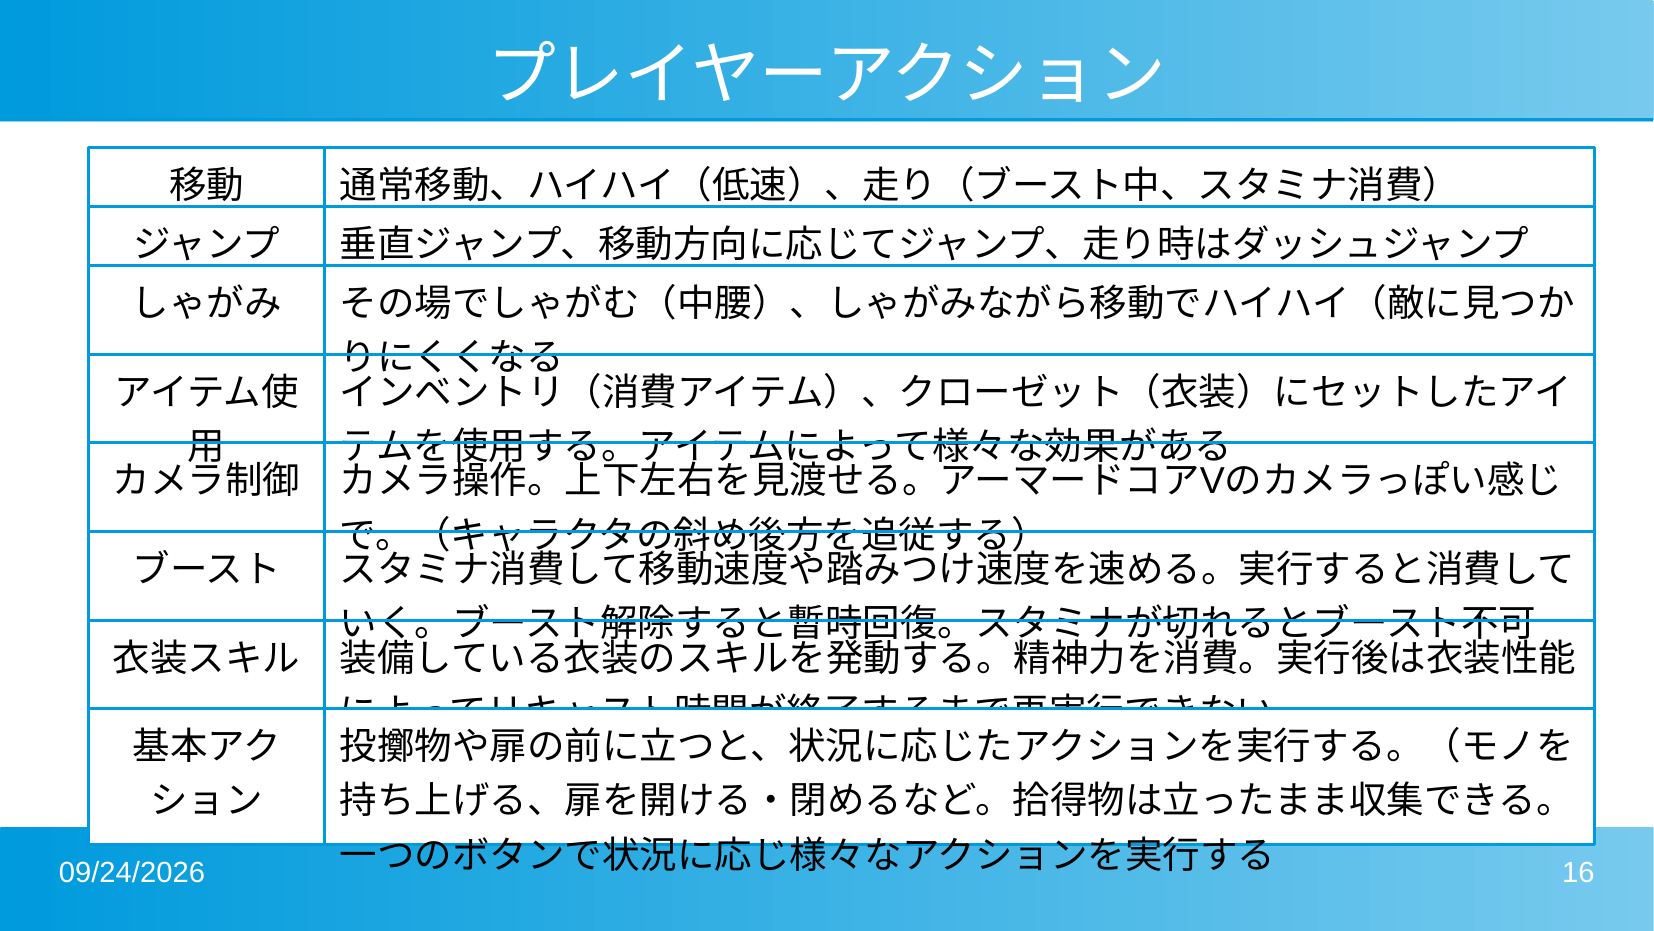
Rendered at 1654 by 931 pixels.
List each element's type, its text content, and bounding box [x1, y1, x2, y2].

text_box カメラ制御 [88, 442, 325, 530]
text_box しゃがみ [88, 265, 325, 353]
text_box インベントリ（消費アイテム）、クローゼット（衣装）にセットしたアイテムを使用する。アイテムによって様々な効果がある [326, 354, 1595, 441]
text_box 装備している衣装のスキルを発動する。精神力を消費。実行後は衣装性能によってリキャスト時間が終了するまで再実行できない [326, 620, 1595, 707]
text_box カメラ操作。上下左右を見渡せる。アーマードコアVのカメラっぽい感じで。（キャラクタの斜め後方を追従する） [326, 442, 1595, 530]
text_box アイテム使用 [88, 354, 325, 441]
text_box 通常移動、ハイハイ（低速）、走り（ブースト中、スタミナ消費） [326, 147, 1595, 205]
text_box その場でしゃがむ（中腰）、しゃがみながら移動でハイハイ（敵に見つかりにくくなる [326, 265, 1595, 353]
text_box 投擲物や扉の前に立つと、状況に応じたアクションを実行する。（モノを持ち上げる、扉を開ける・閉めるなど。拾得物は立ったまま収集できる。 一つのボタンで状況に応じ様々なアクションを実行する [326, 708, 1595, 845]
text_box スタミナ消費して移動速度や踏みつけ速度を速める。実行すると消費していく。ブースト解除すると暫時回復。スタミナが切れるとブースト不可 [326, 531, 1595, 619]
text_box ブースト [88, 531, 325, 619]
title プレイヤーアクション [59, 29, 1595, 108]
text_box 移動 [88, 147, 325, 205]
text_box 衣装スキル [88, 620, 325, 707]
text_box ジャンプ [88, 206, 325, 264]
text_box 垂直ジャンプ、移動方向に応じてジャンプ、走り時はダッシュジャンプ [326, 206, 1595, 264]
text_box 基本アクション [88, 708, 325, 845]
